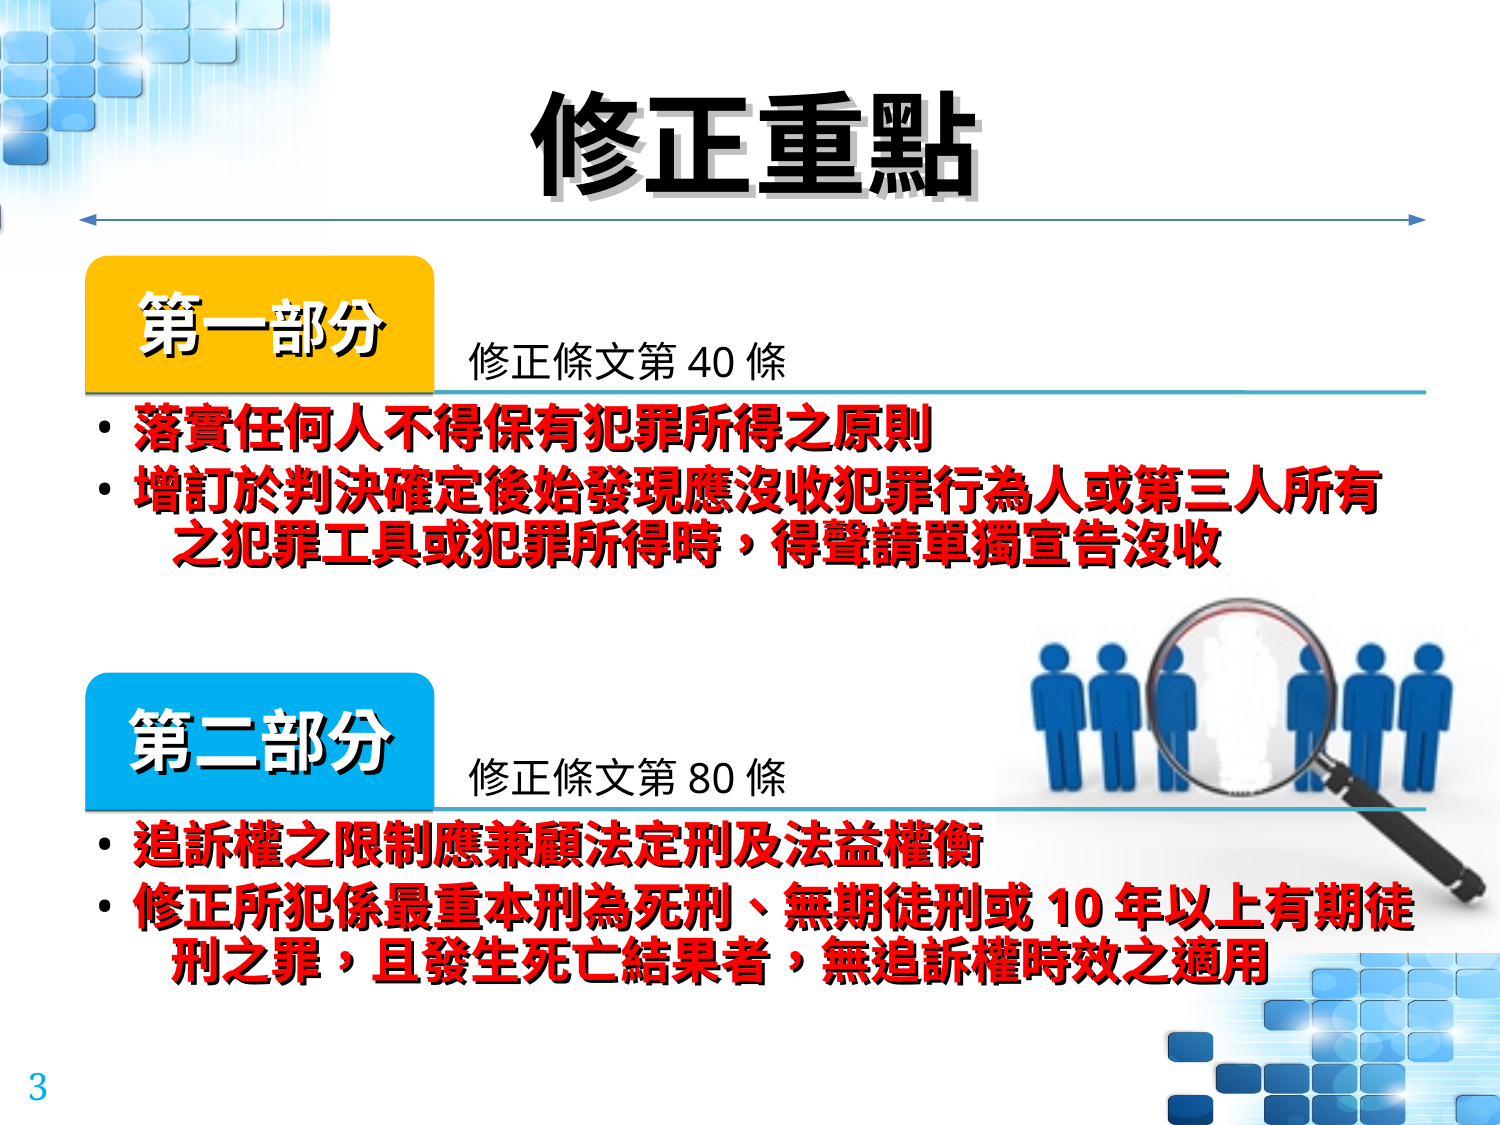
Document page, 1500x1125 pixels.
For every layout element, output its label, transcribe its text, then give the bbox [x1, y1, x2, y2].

text_box 追訴權之限制應兼顧法定刑及法益權衡 修正所犯係最重本刑為死刑、無期徒刑或10年以上有期徒刑之罪，且發生死亡結果者，無追訴權時效之適用 [85, 809, 1427, 1083]
text_box 修正條文第80條 [434, 672, 1427, 809]
text_box 修正條文第40條 [434, 255, 1427, 392]
text_box 3 [12, 1055, 363, 1116]
picture [996, 538, 1500, 953]
text_box 落實任何人不得保有犯罪所得之原則 增訂於判決確定後始發現應沒收犯罪行為人或第三人所有之犯罪工具或犯罪所得時，得聲請單獨宣告沒收 [85, 392, 1427, 666]
text_box 修正重點 [82, 66, 1426, 216]
text_box 第二部分 [85, 672, 435, 809]
text_box 第一部分 [85, 255, 435, 392]
